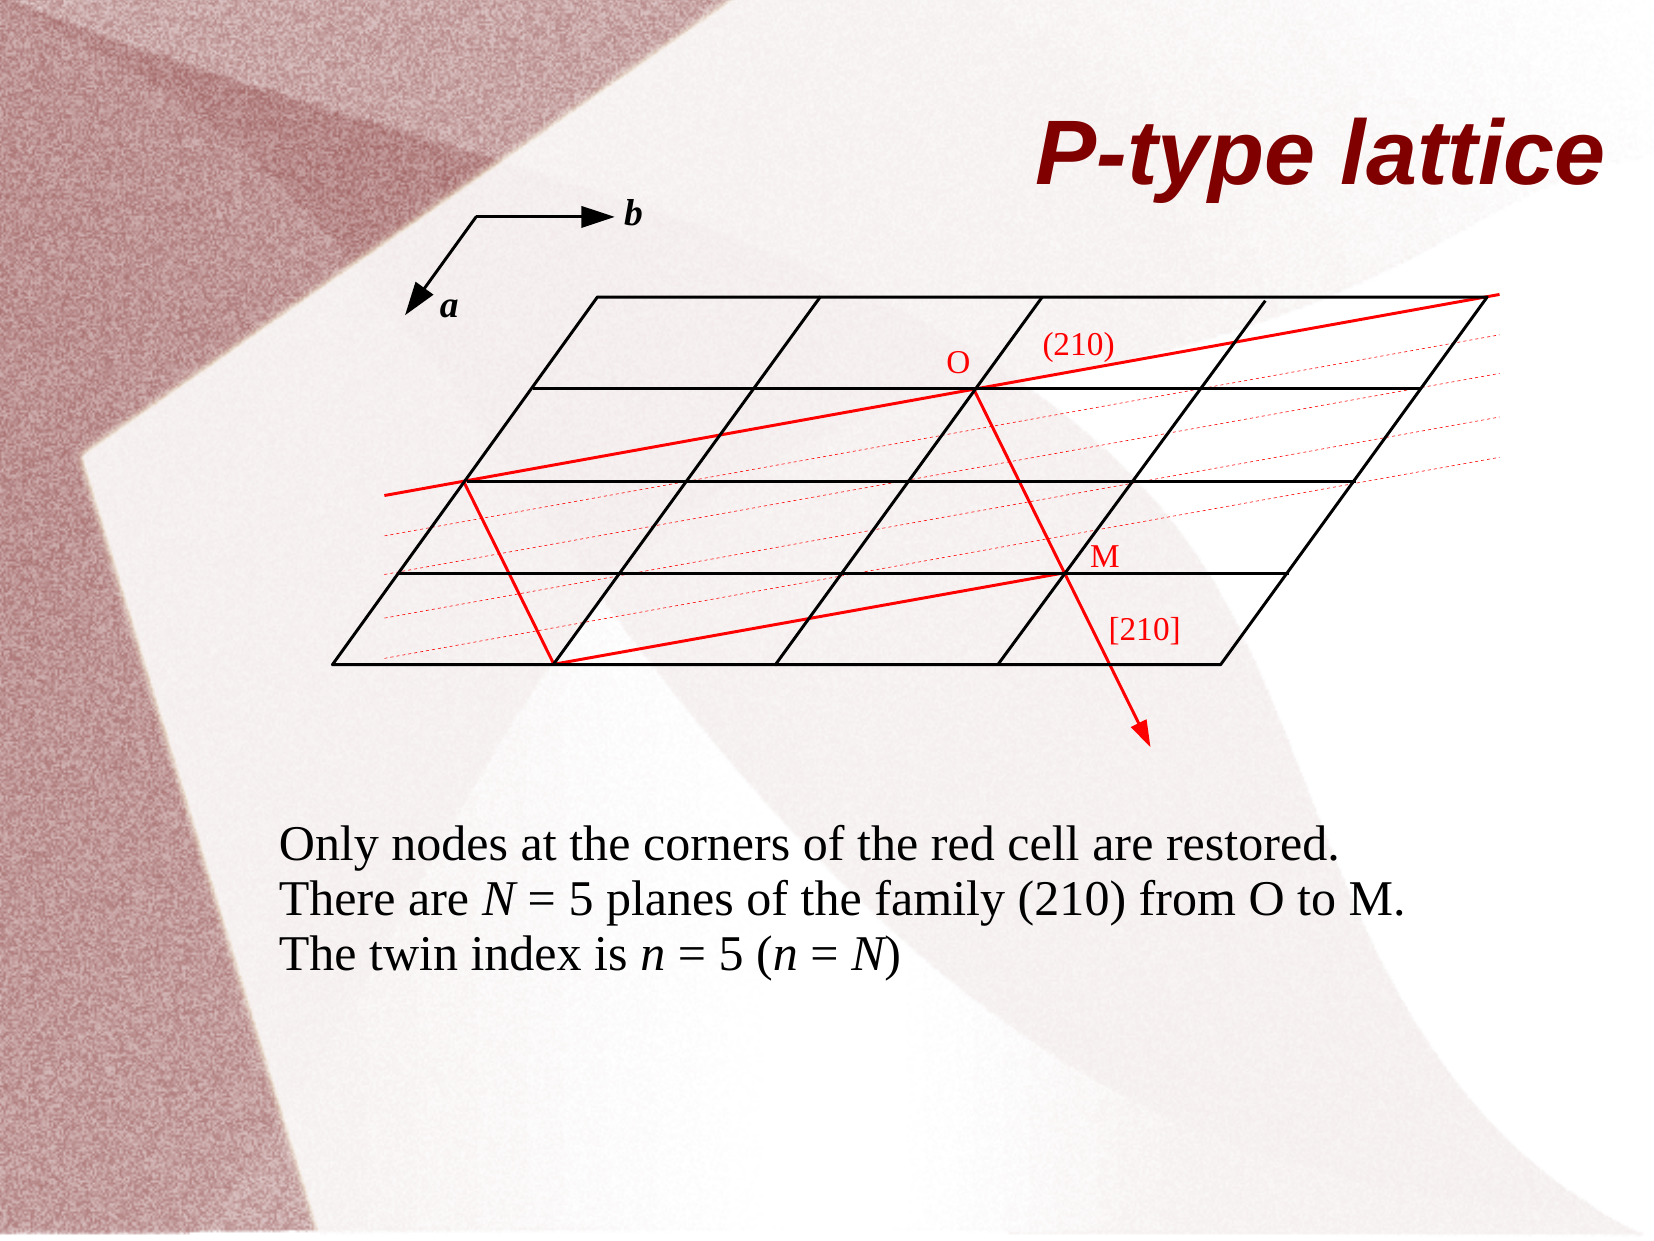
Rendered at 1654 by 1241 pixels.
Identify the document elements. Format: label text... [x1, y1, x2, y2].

picture [0, 0, 1654, 1241]
title P-type lattice [596, 49, 1607, 257]
text_box [210] [1108, 610, 1182, 649]
text_box (210) [1042, 325, 1115, 364]
text_box a [439, 284, 459, 326]
text_box Only nodes at the corners of the red cell are restored. There are N = 5 planes of the family (210) from O to M. The twin index is n = 5 (n = N) [279, 815, 1405, 985]
text_box M [1090, 537, 1134, 572]
text_box O [946, 343, 977, 382]
